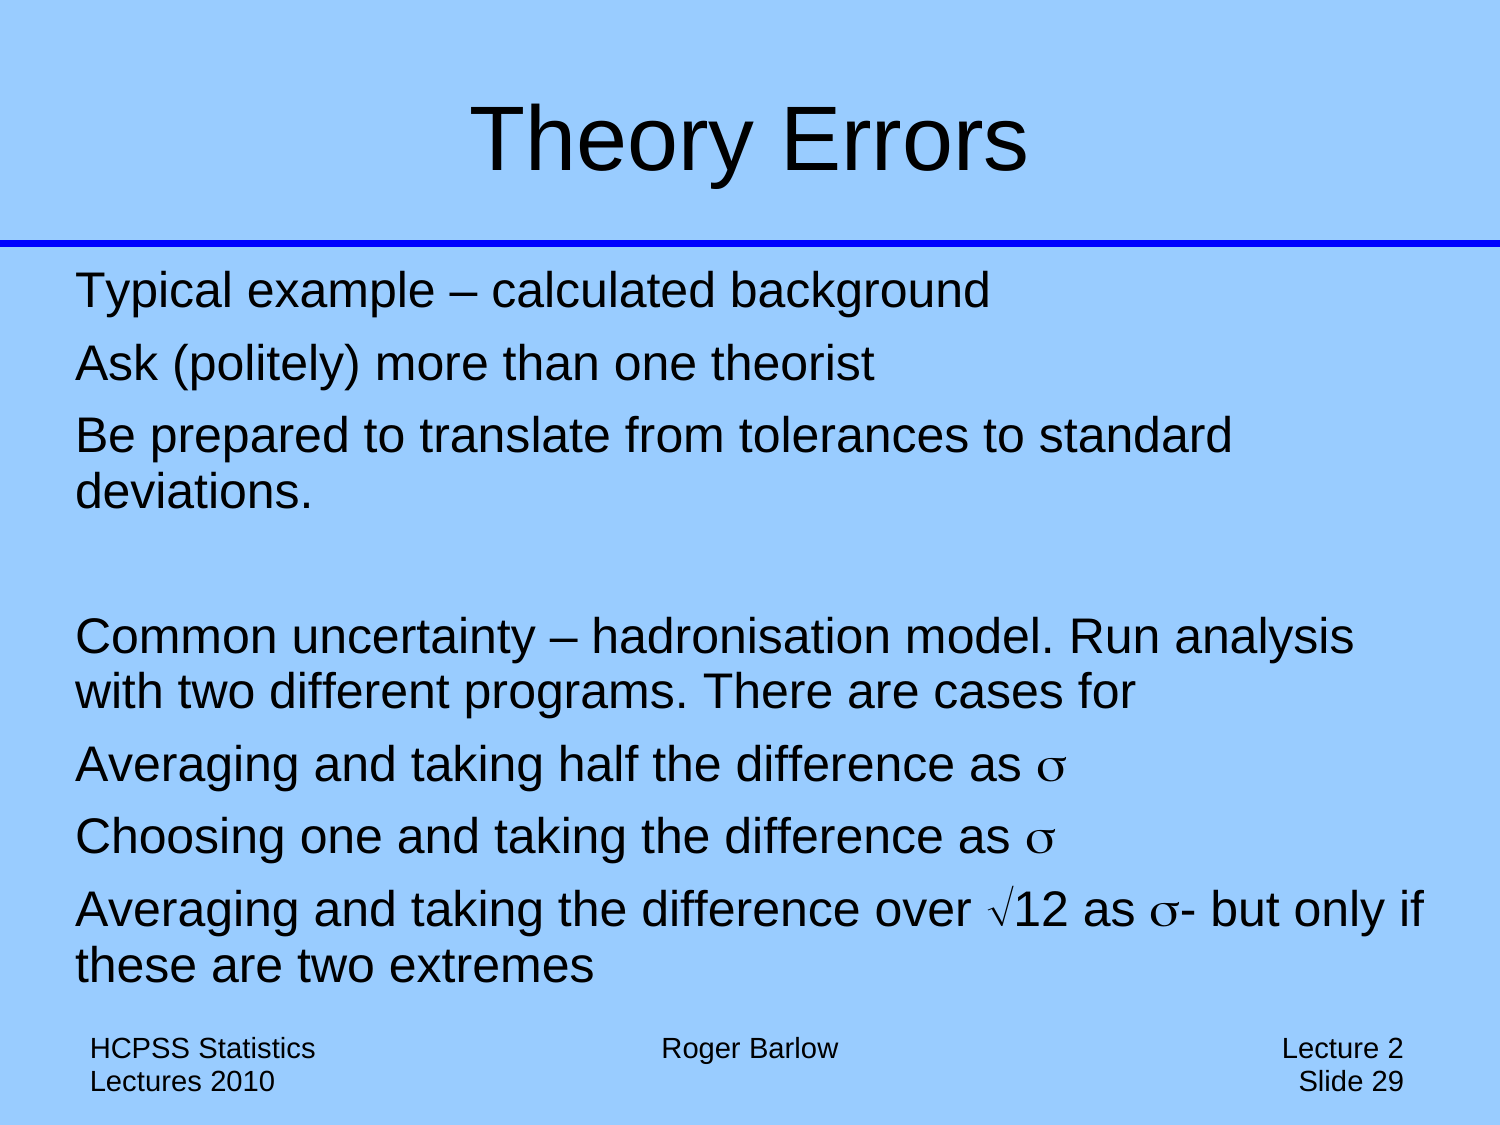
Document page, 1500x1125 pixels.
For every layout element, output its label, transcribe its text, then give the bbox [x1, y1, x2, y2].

title Theory Errors [75, 52, 1426, 226]
list Typical example – calculated background Ask (politely) more than one theorist Be prepared to translate from tolerances to standard deviations. Common uncertainty – hadronisation model. Run analysis with two different programs. There are cases for Averaging and taking half the difference as  Choosing one and taking the difference as  Averaging and taking the difference over 12 as - but only if these are two extremes [75, 262, 1426, 1009]
